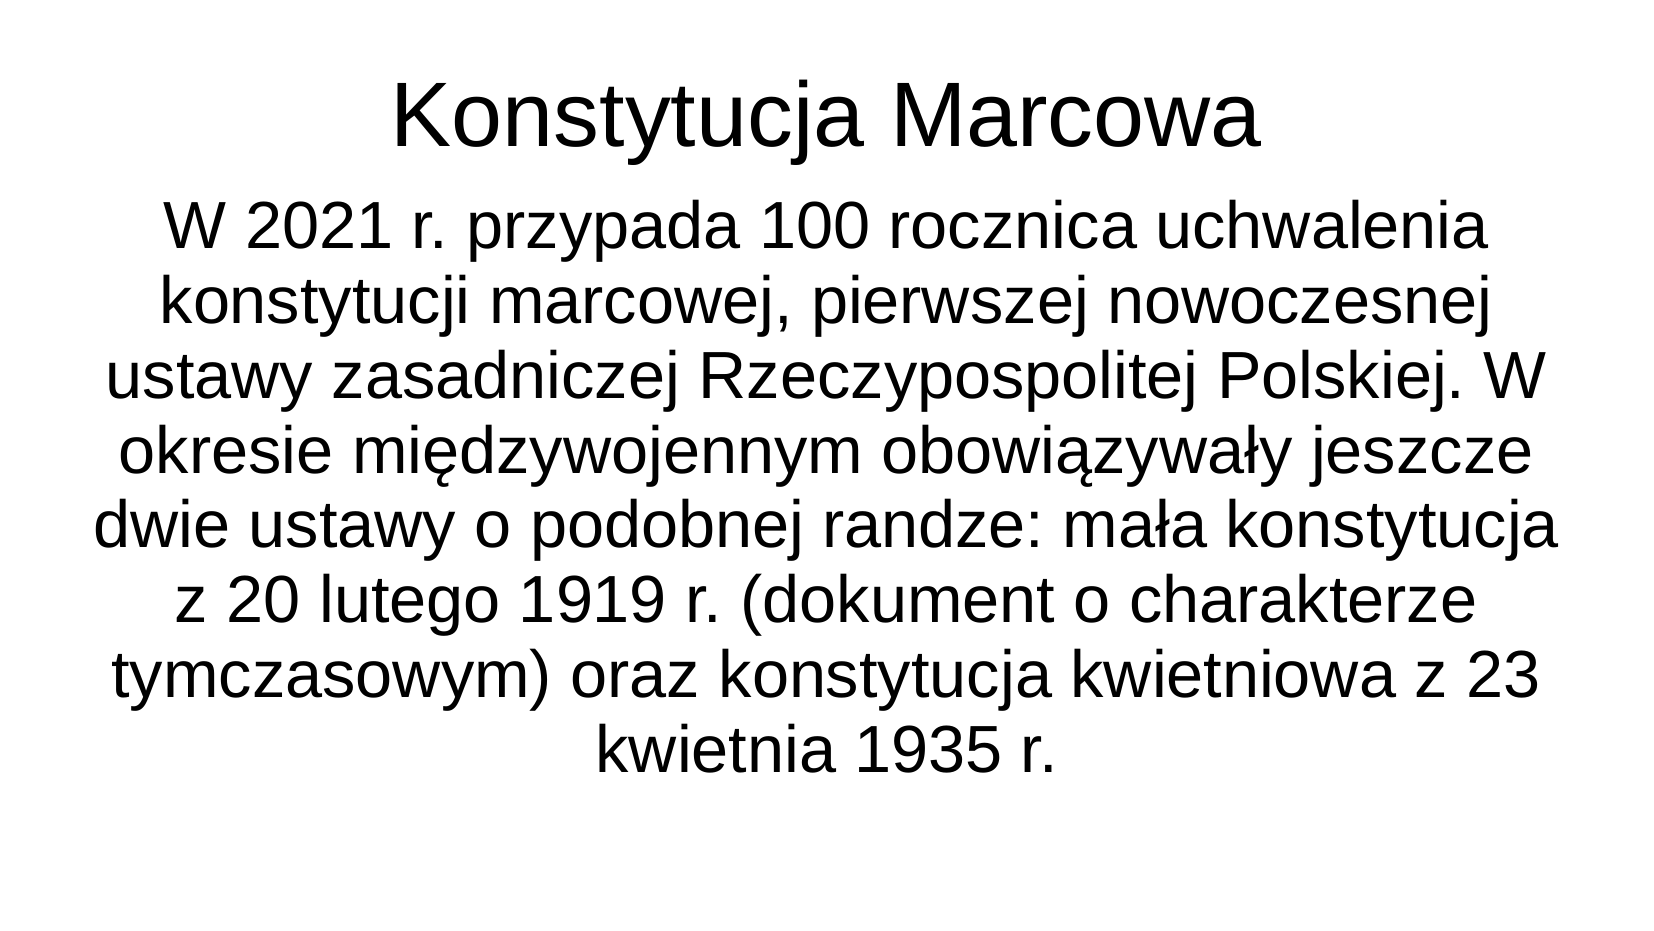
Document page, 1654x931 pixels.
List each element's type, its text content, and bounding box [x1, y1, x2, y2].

title Konstytucja Marcowa [82, 37, 1571, 188]
subtitle W 2021 r. przypada 100 rocznica uchwalenia konstytucji marcowej, pierwszej nowoczesnej ustawy zasadniczej Rzeczypospolitej Polskiej. W okresie międzywojennym obowiązywały jeszcze dwie ustawy o podobnej randze: mała konstytucja z 20 lutego 1919 r. (dokument o charakterze tymczasowym) oraz konstytucja kwietniowa z 23 kwietnia 1935 r. [82, 188, 1571, 787]
